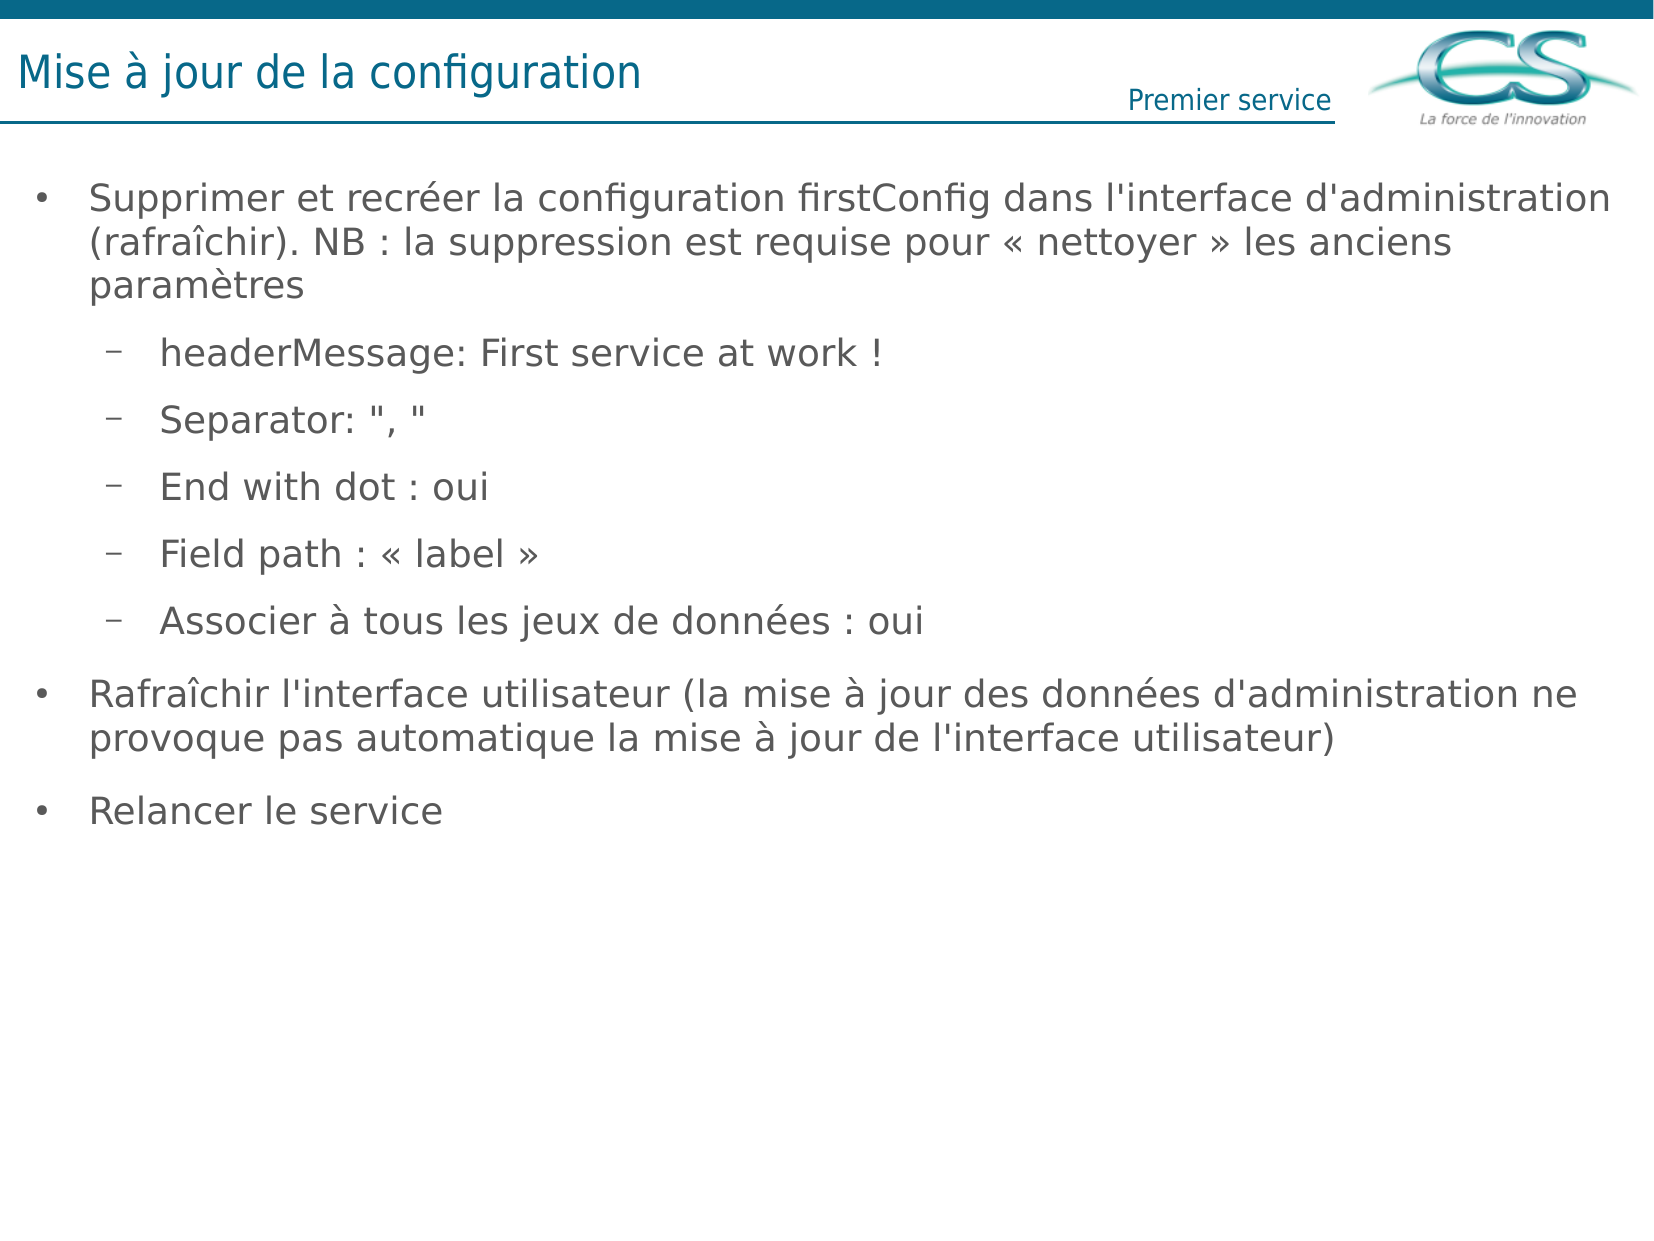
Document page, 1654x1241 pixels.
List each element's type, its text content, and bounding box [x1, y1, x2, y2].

list Supprimer et recréer la configuration firstConfig dans l'interface d'administration (rafraîchir). NB : la suppression est requise pour « nettoyer » les anciens paramètres headerMessage: First service at work ! Separator: ", " End with dot : oui Field path : « label » Associer à tous les jeux de données : oui Rafraîchir l'interface utilisateur (la mise à jour des données d'administration ne provoque pas automatique la mise à jour de l'interface utilisateur) Relancer le service [17, 177, 1630, 1217]
picture [1368, 28, 1642, 128]
title Mise à jour de la configuration [17, 46, 1368, 106]
text_box Premier service [1116, 71, 1359, 164]
